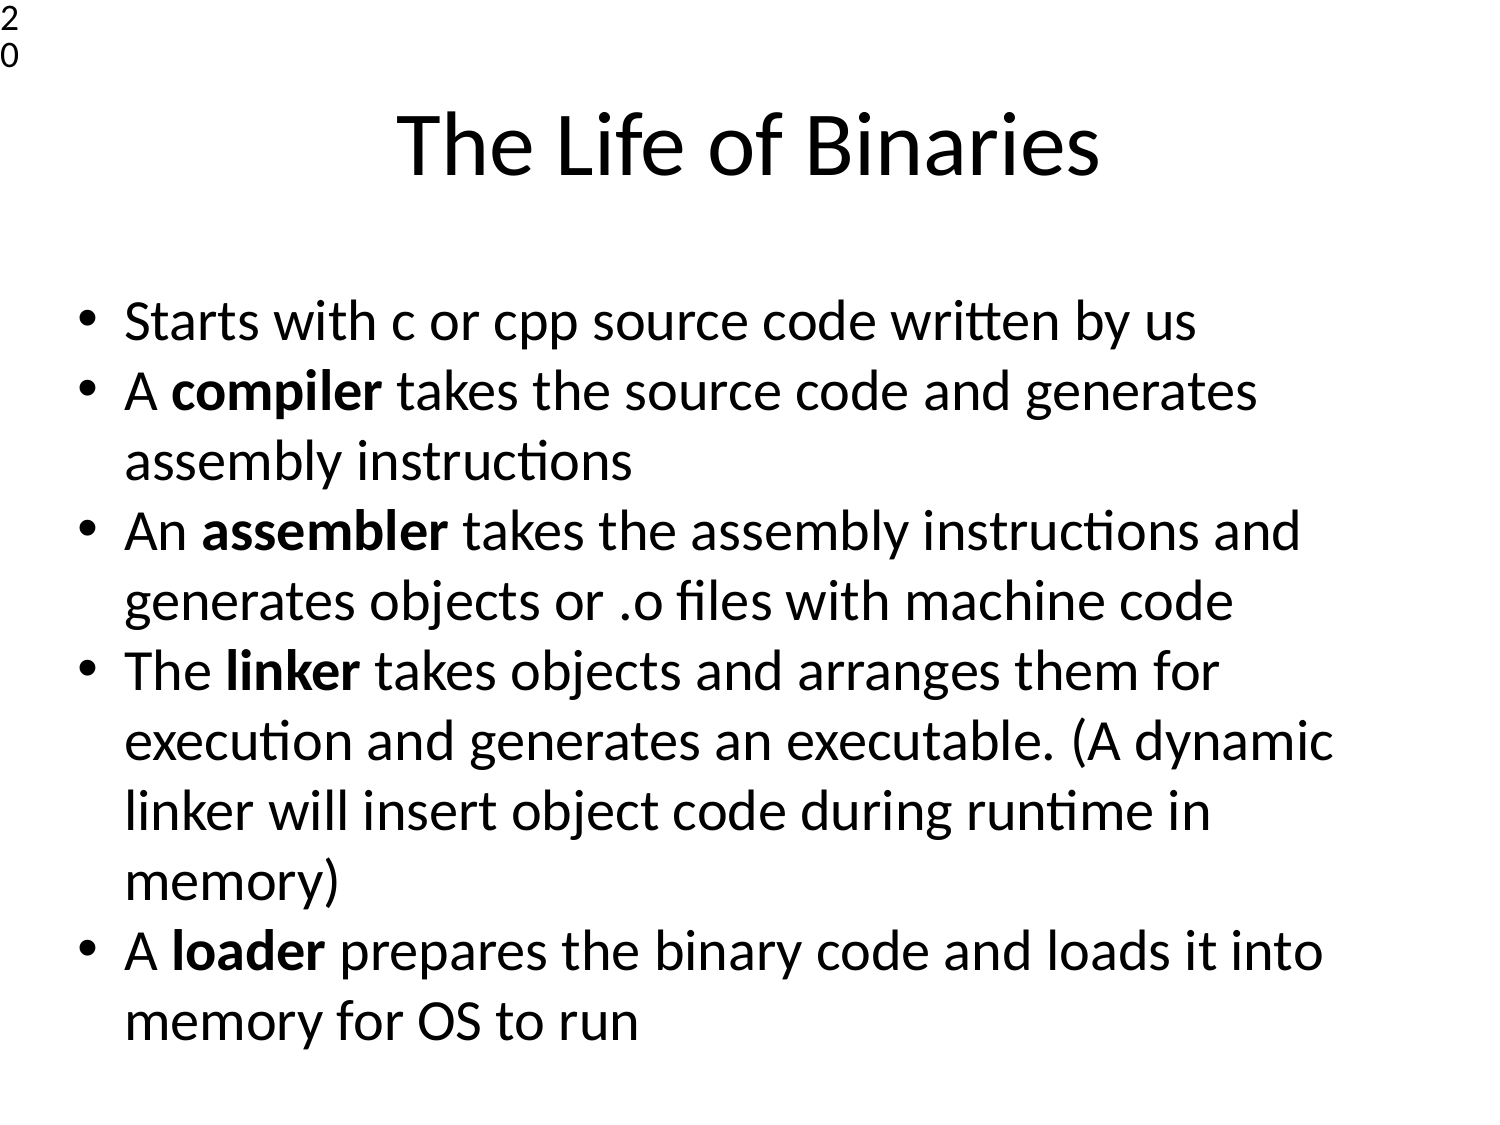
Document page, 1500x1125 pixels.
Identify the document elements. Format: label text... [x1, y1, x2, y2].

text_box Starts with c or cpp source code written by us A compiler takes the source code and generates assembly instructions An assembler takes the assembly instructions and generates objects or .o files with machine code The linker takes objects and arranges them for execution and generates an executable. (A dynamic linker will insert object code during runtime in memory) A loader prepares the binary code and loads it into memory for OS to run [62, 275, 1438, 1060]
title The Life of Binaries [75, 45, 1425, 233]
